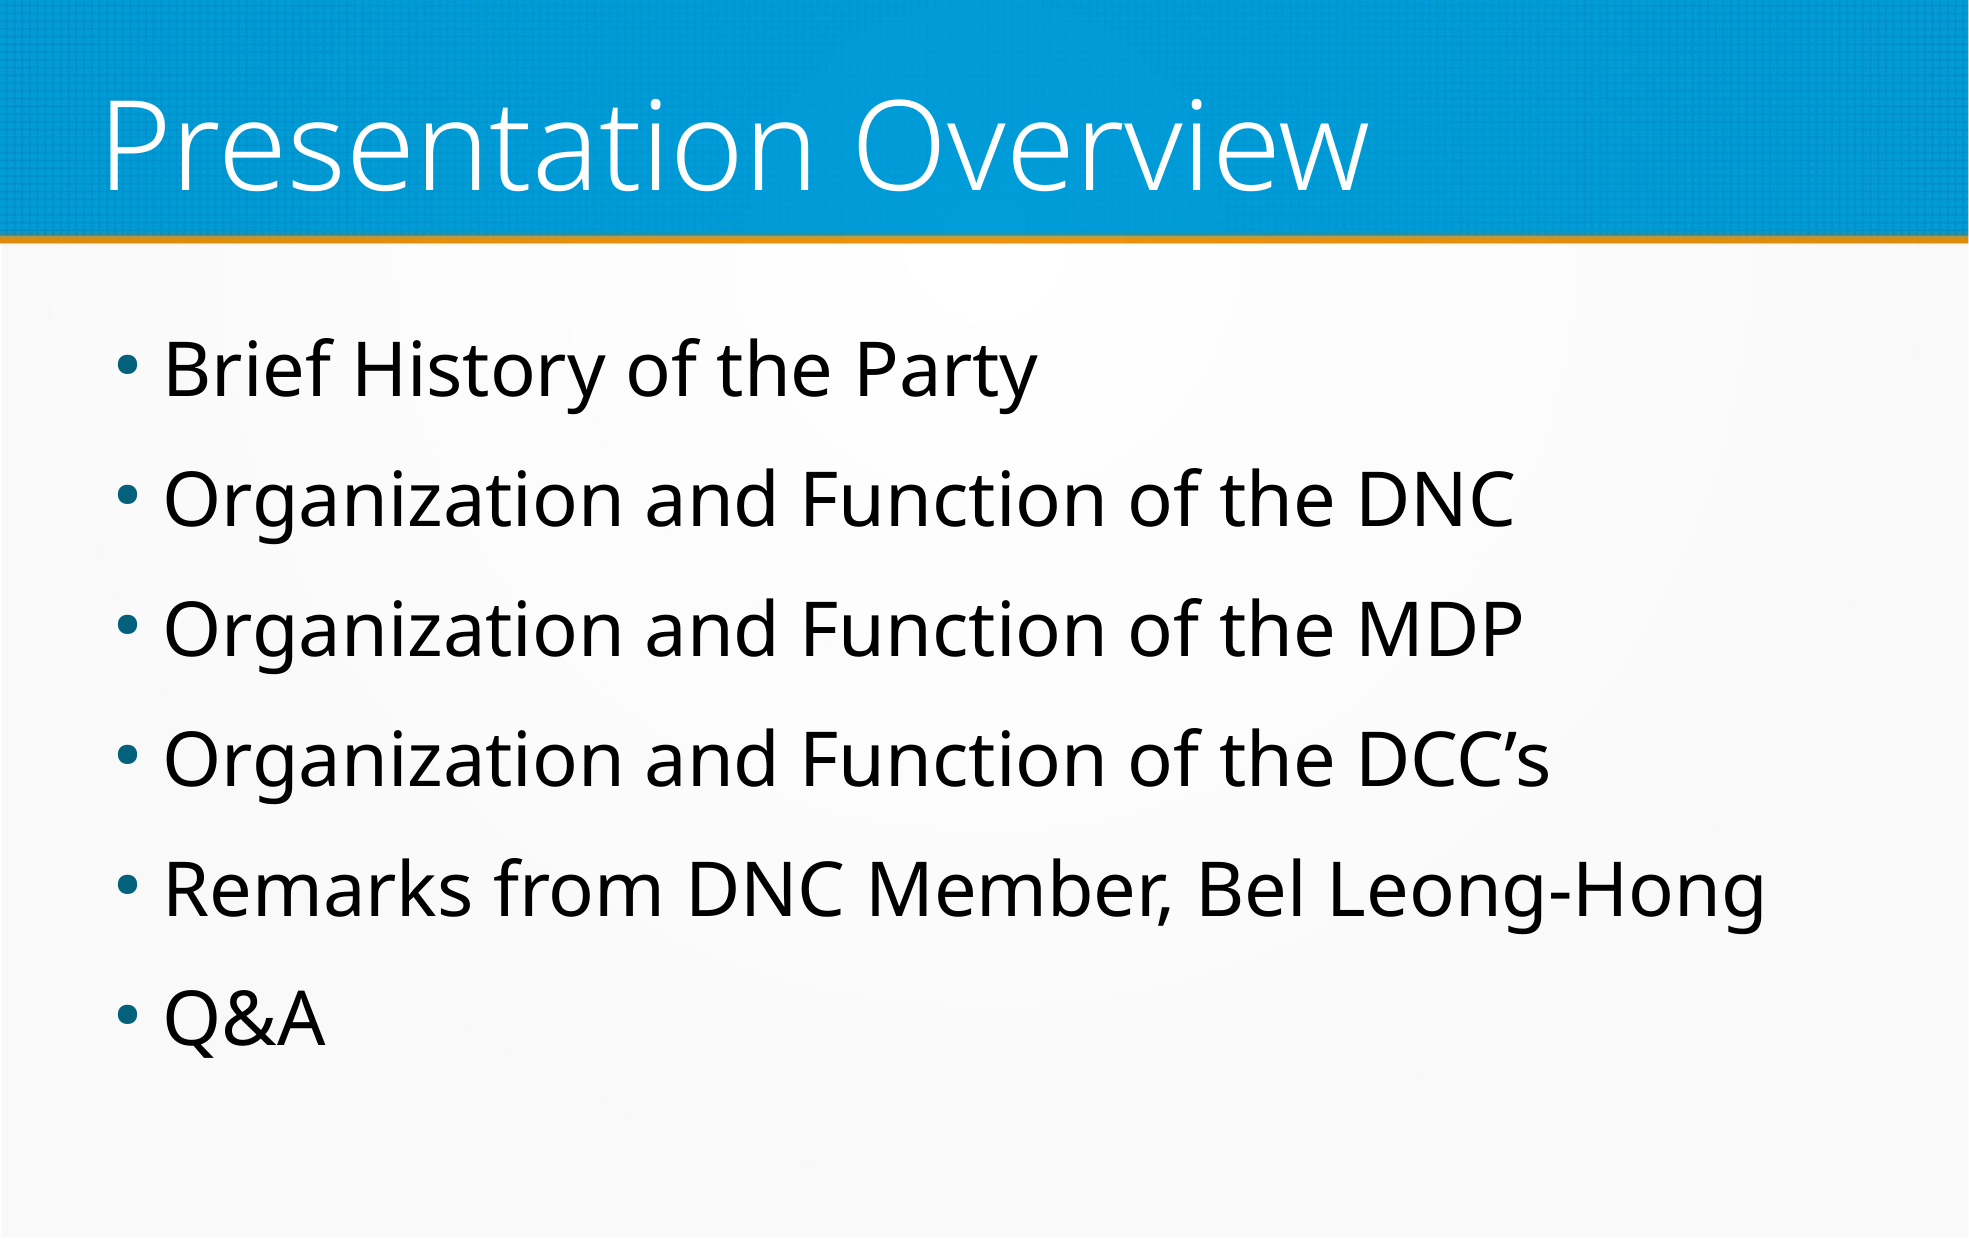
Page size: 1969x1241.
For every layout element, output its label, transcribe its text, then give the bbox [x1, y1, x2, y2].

list Brief History of the Party Organization and Function of the DNC Organization and Function of the MDP Organization and Function of the DCC’s Remarks from DNC Member, Bel Leong-Hong Q&A [98, 315, 1861, 1081]
picture [0, 233, 1969, 1241]
title Presentation Overview [98, 19, 1870, 227]
